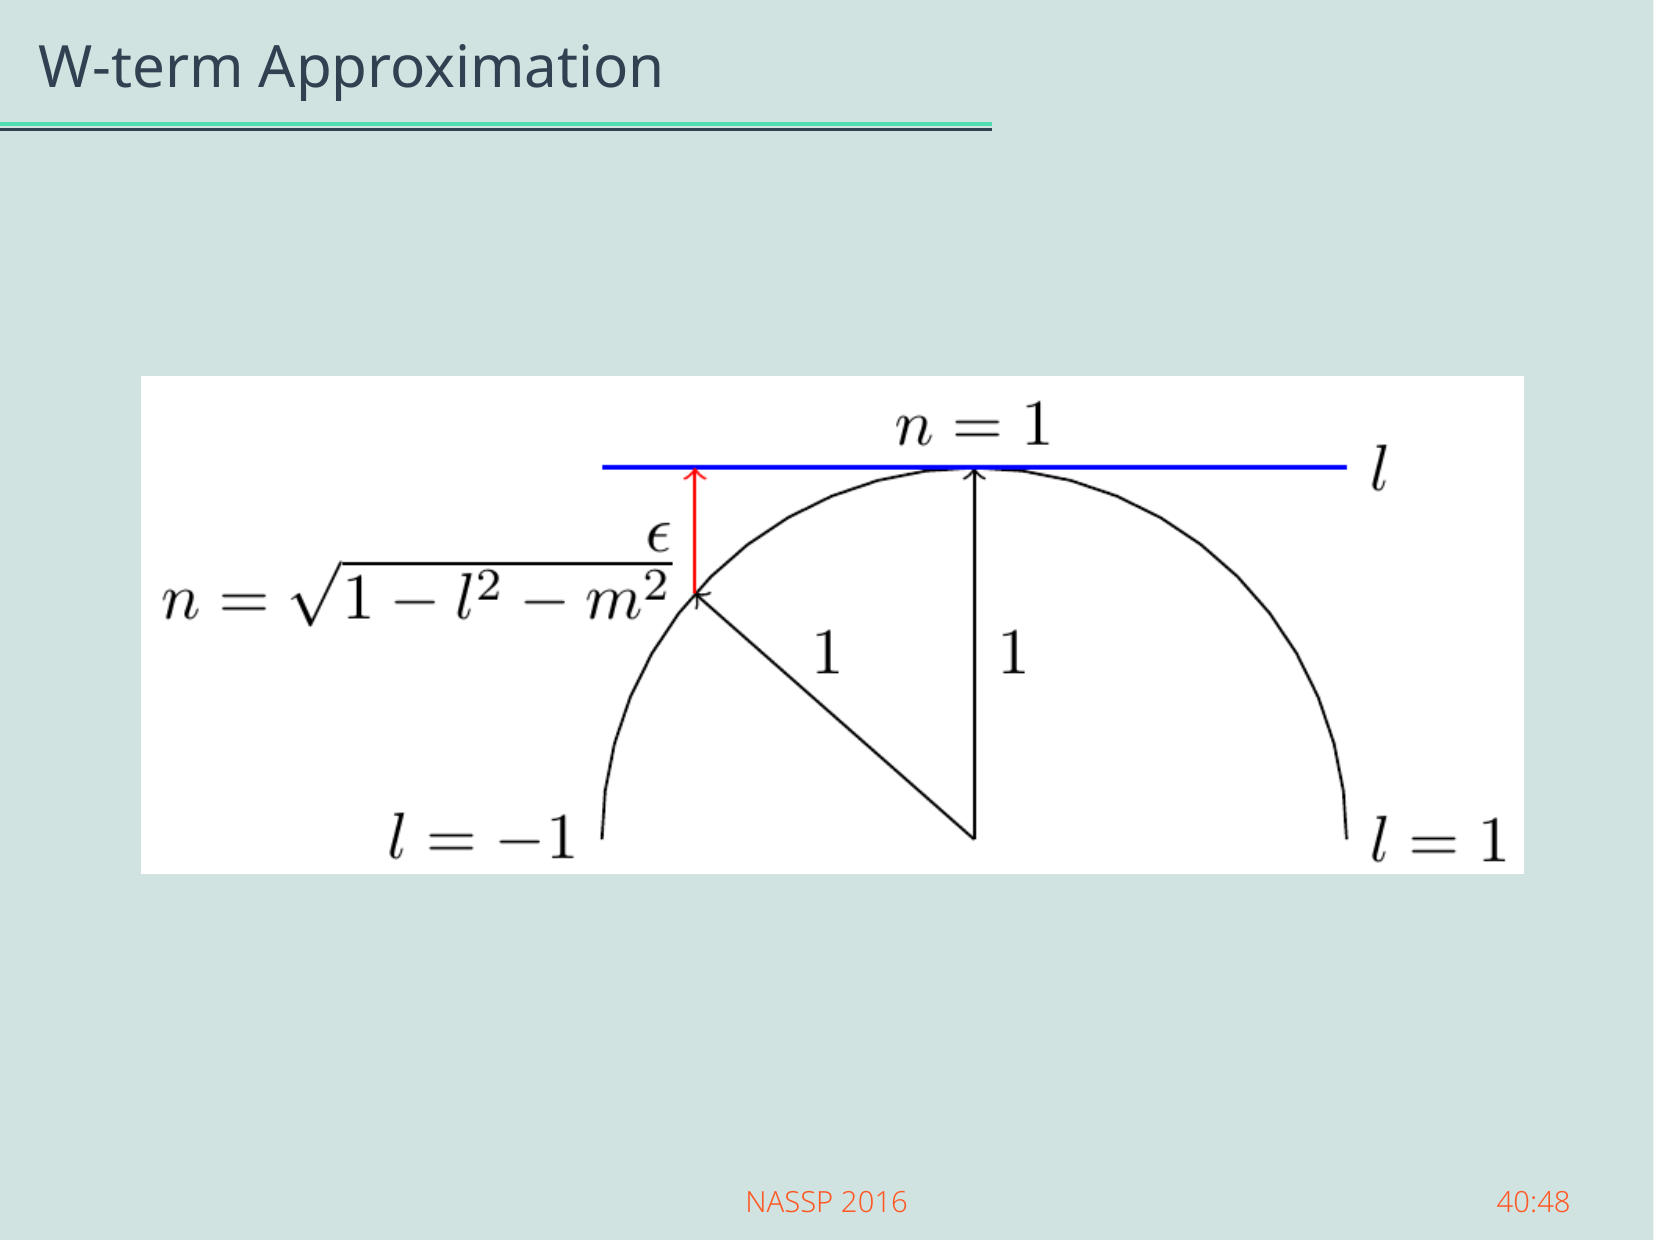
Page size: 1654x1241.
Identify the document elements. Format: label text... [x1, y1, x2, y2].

text_box W-term Approximation [23, 17, 1063, 103]
picture [141, 376, 1524, 874]
